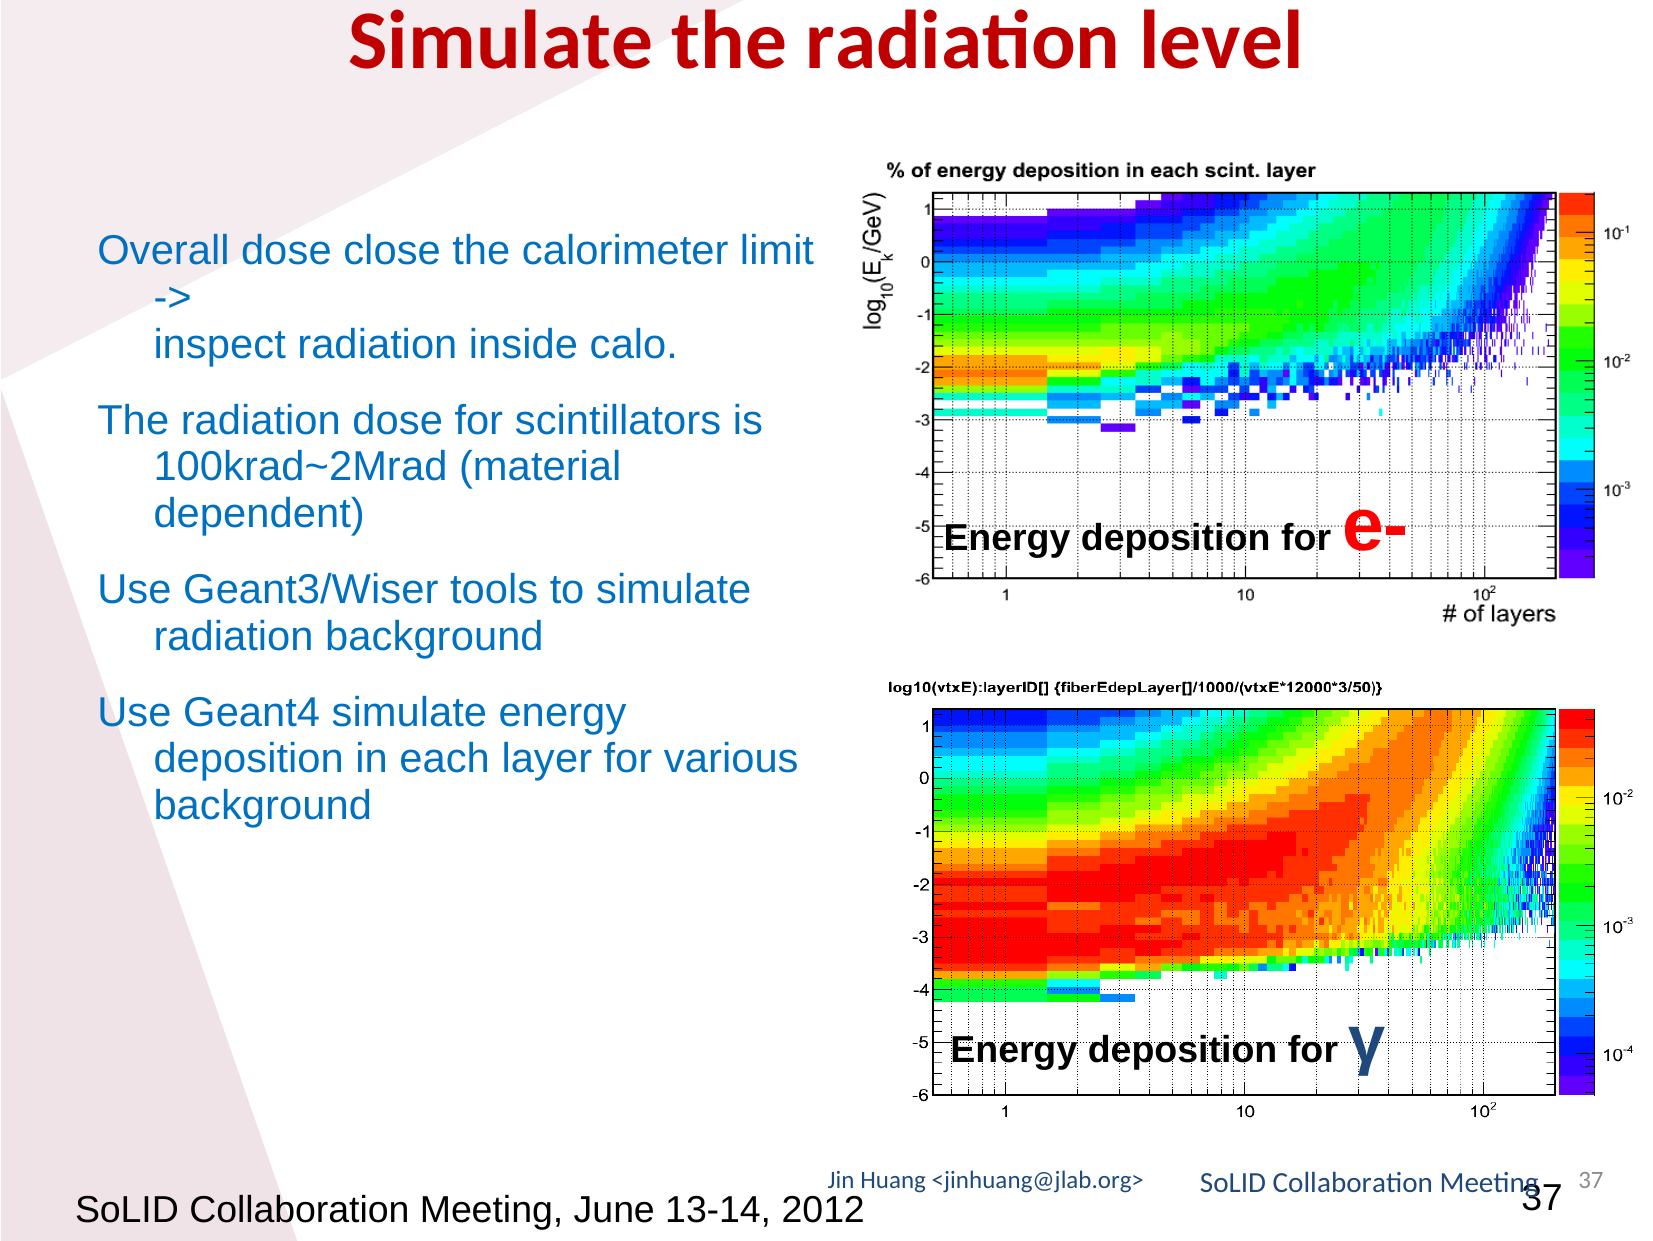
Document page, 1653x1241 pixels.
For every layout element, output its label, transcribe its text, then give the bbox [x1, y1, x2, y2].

text_box Energy deposition for γ [935, 995, 1401, 1085]
text_box <number> [1563, 1169, 1630, 1225]
text_box Energy deposition for e- [928, 476, 1424, 575]
list Overall dose close the calorimeter limit -> inspect radiation inside calo. The radiation dose for scintillators is 100krad~2Mrad (material dependent) Use Geant3/Wiser tools to simulate radiation background Use Geant4 simulate energy deposition in each layer for various background [82, 220, 841, 1056]
text_box Jin Huang <jinhuang@jlab.org> [812, 1158, 1185, 1225]
picture [855, 672, 1633, 1169]
picture [856, 156, 1634, 653]
text_box SoLID Collaboration Meeting [1185, 1169, 1563, 1225]
title Simulate the radiation level [82, 0, 1571, 210]
